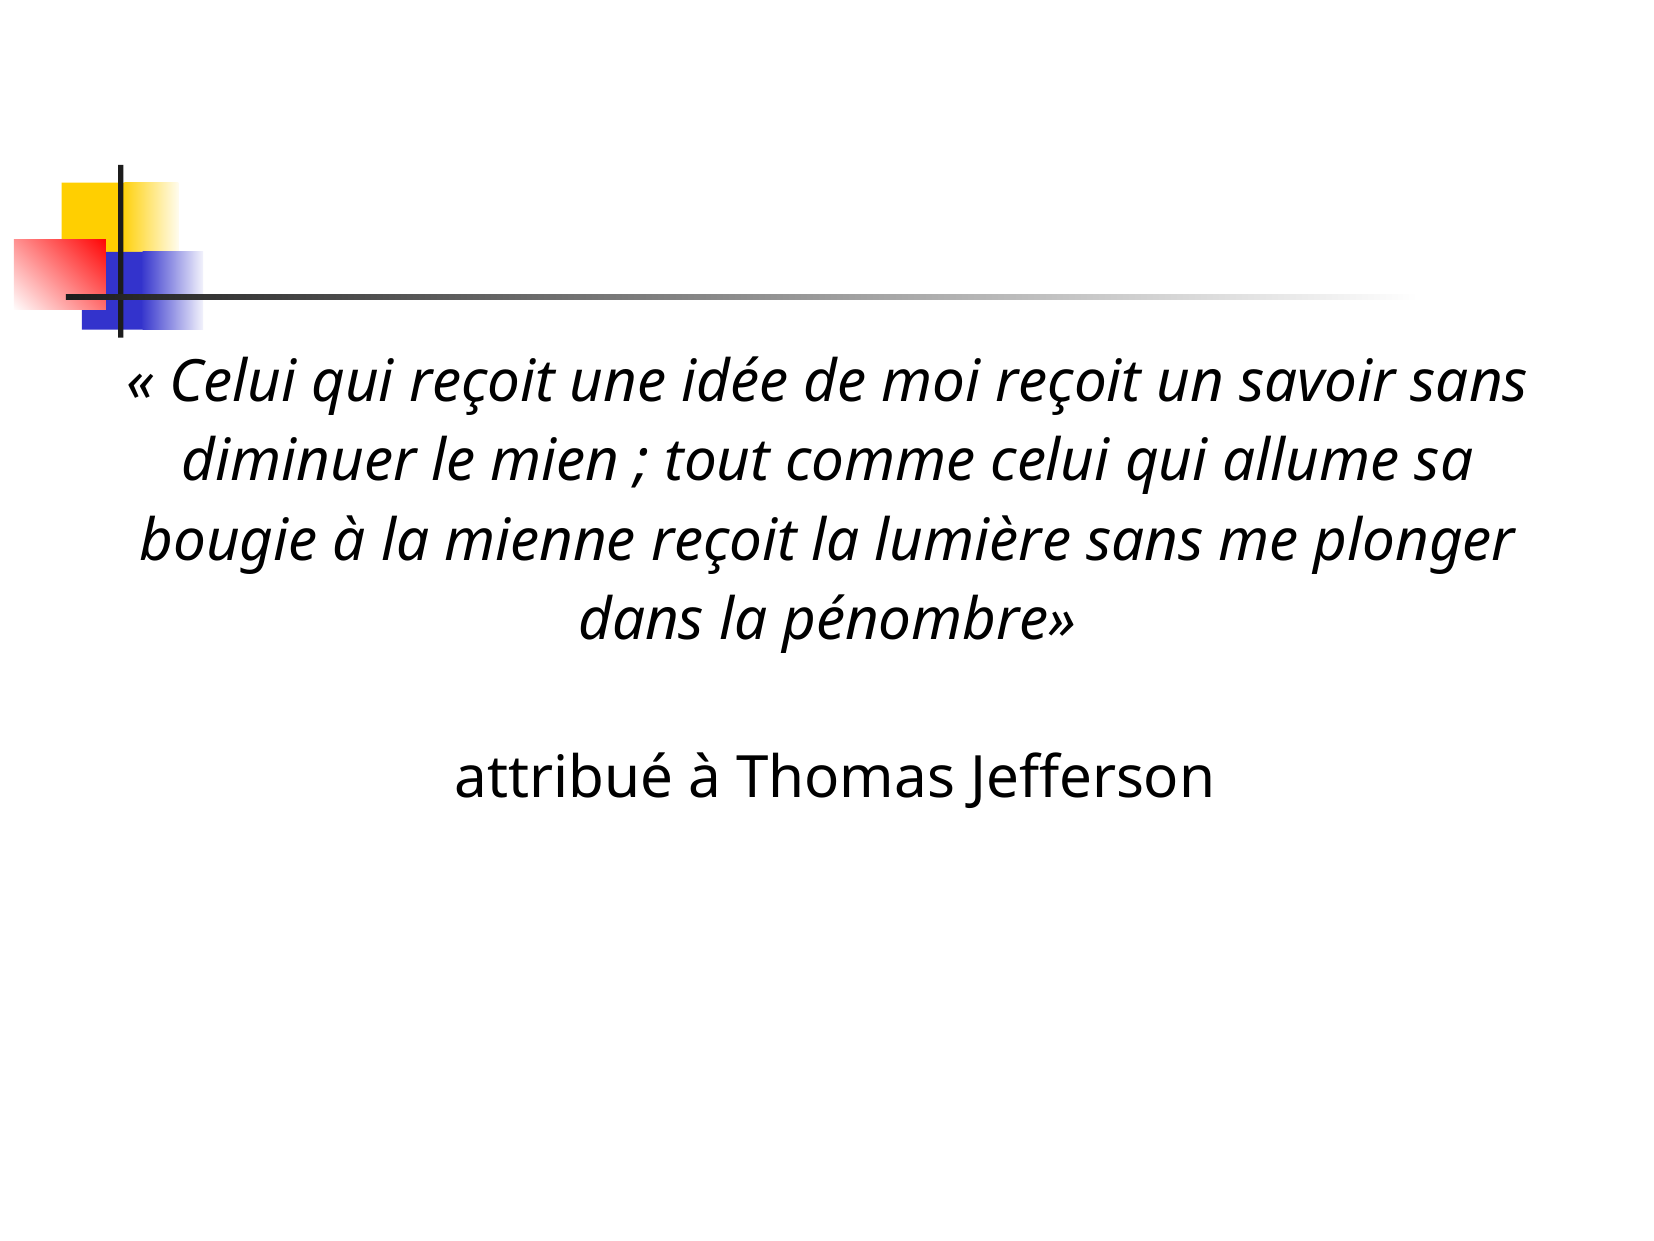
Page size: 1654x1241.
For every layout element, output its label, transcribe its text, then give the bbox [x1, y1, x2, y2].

title [121, 102, 1534, 310]
subtitle « Celui qui reçoit une idée de moi reçoit un savoir sans diminuer le mien ; tout comme celui qui allume sa bougie à la mienne reçoit la lumière sans me plonger dans la pénombre» attribué à Thomas Jefferson [121, 310, 1534, 1160]
